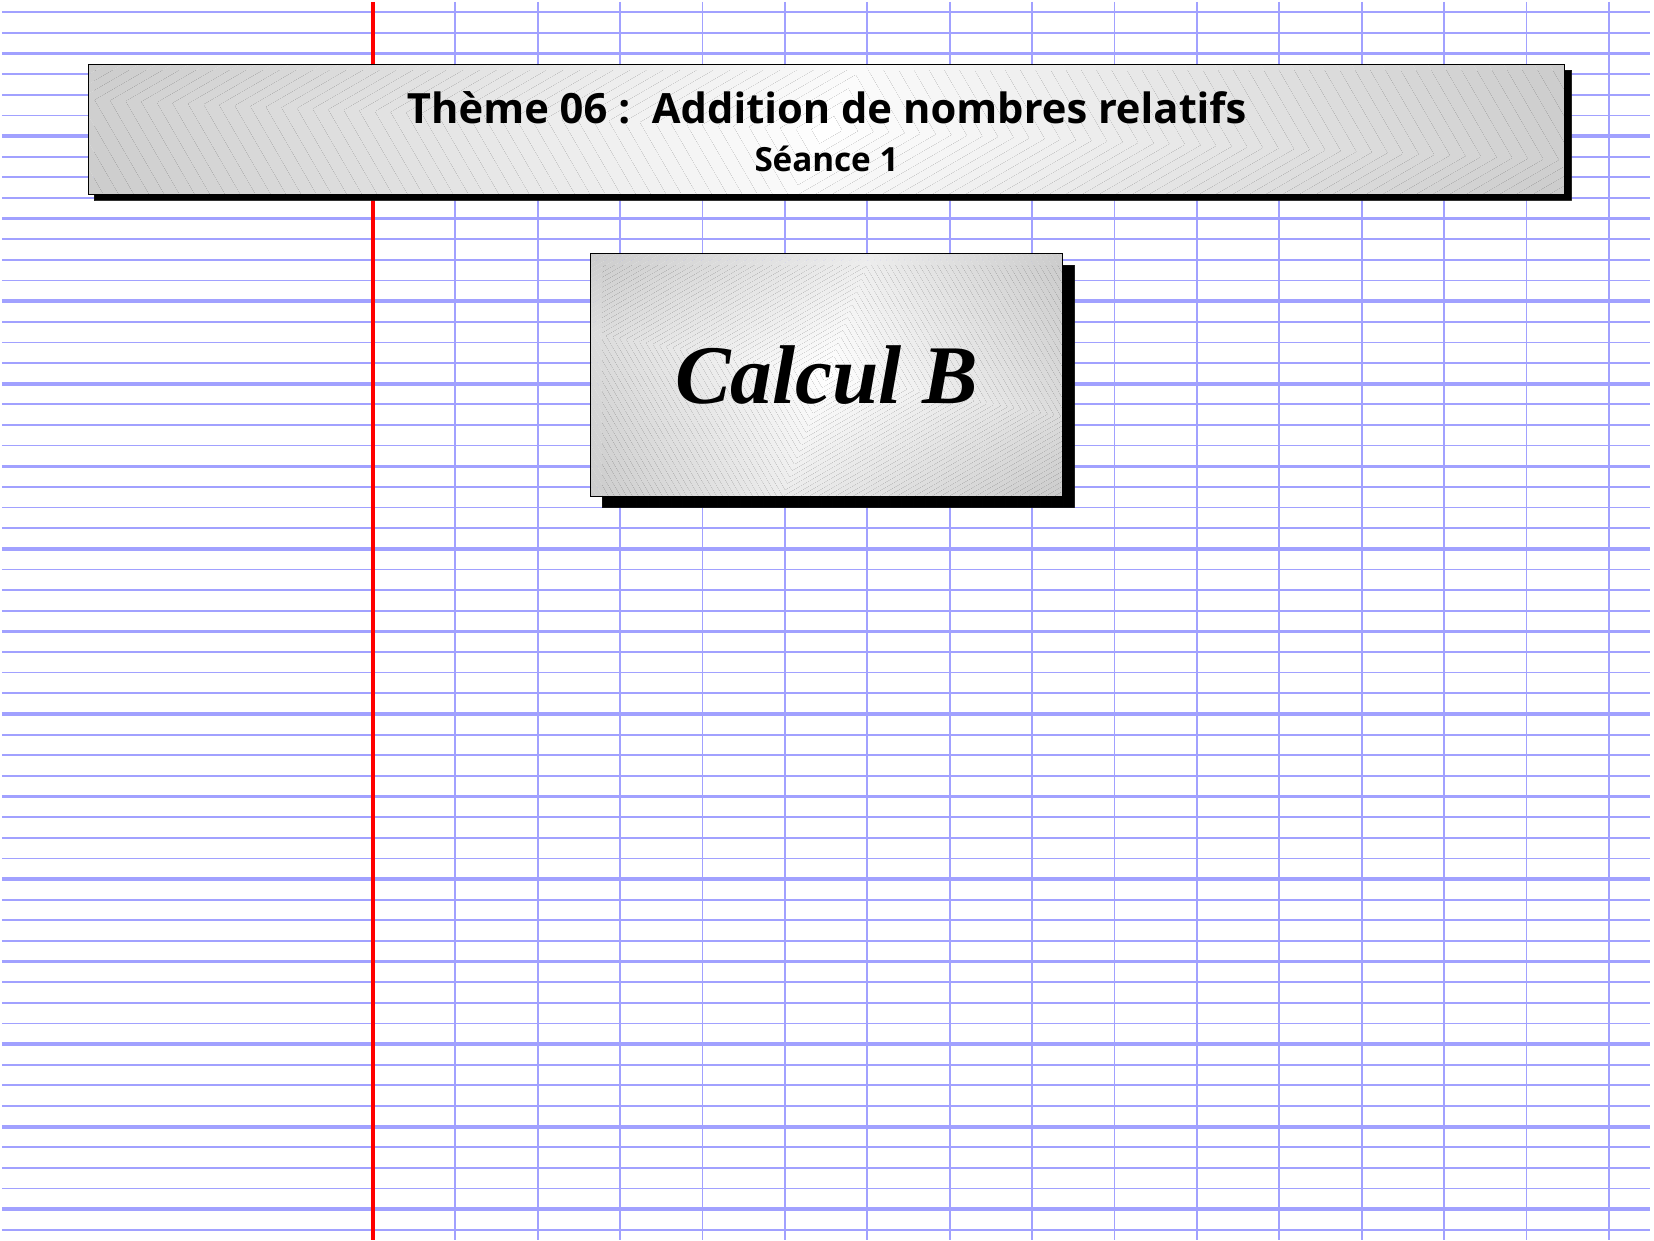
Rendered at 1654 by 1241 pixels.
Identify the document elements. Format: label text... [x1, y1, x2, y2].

text_box Calcul B [590, 253, 1063, 497]
picture [0, 0, 1654, 1241]
text_box Thème 06 : Addition de nombres relatifs Séance 1 [88, 64, 1565, 195]
